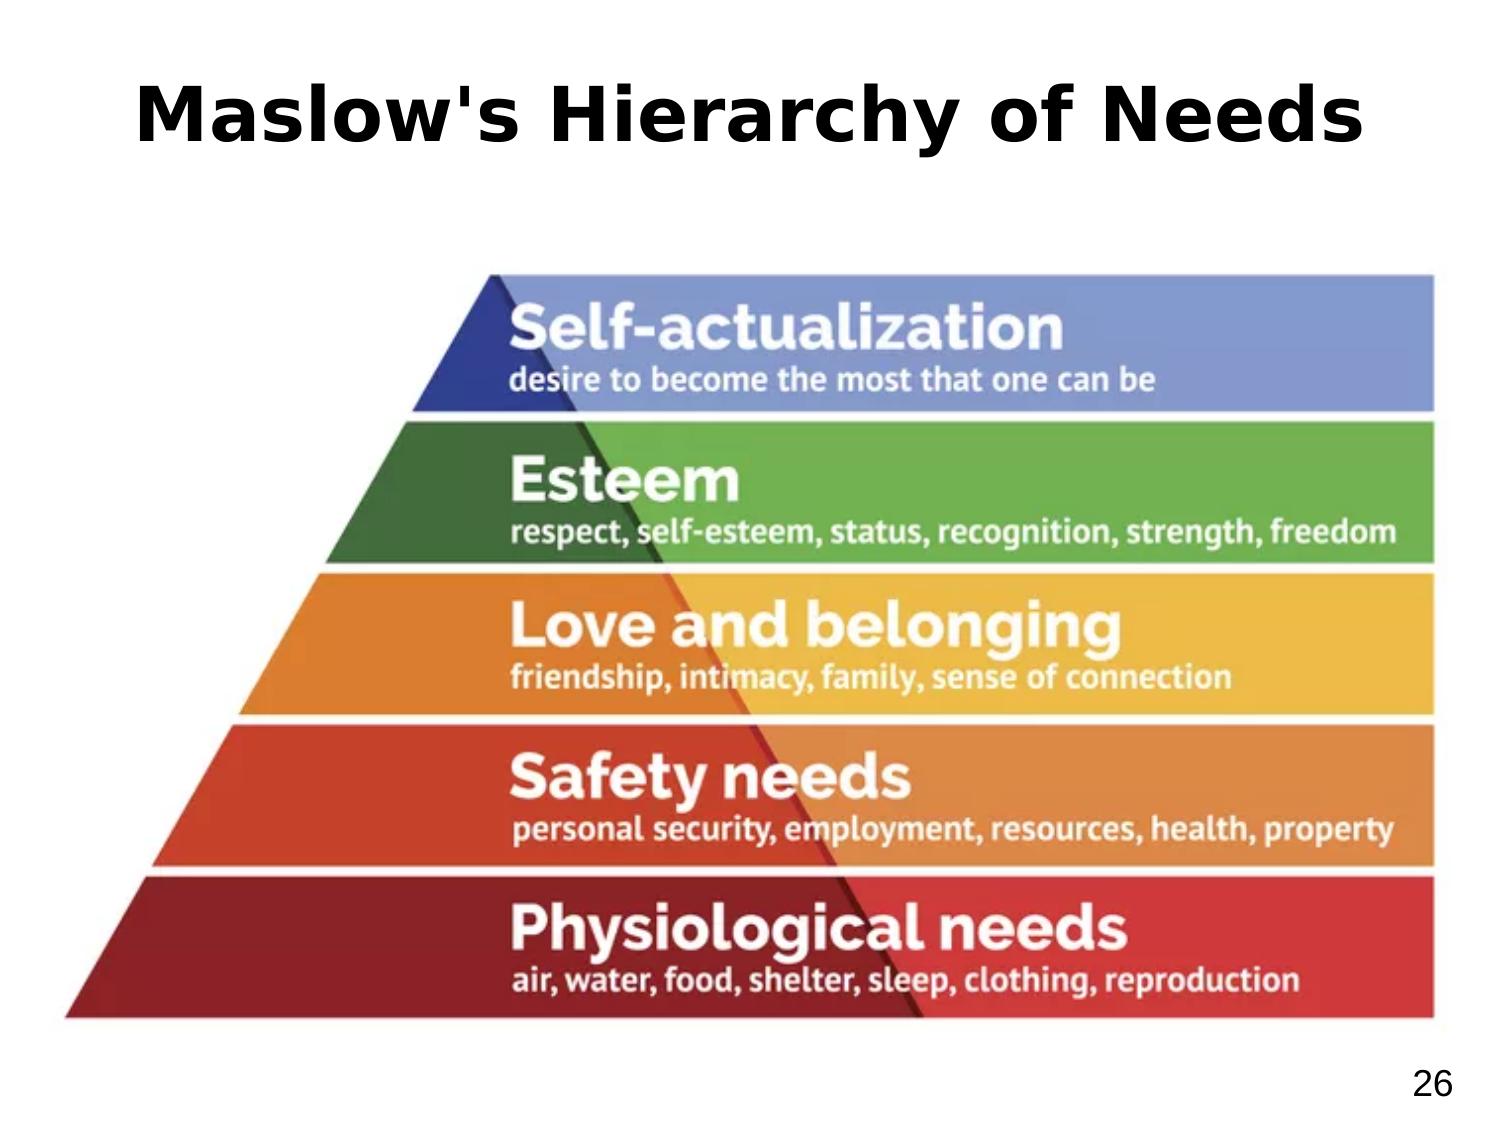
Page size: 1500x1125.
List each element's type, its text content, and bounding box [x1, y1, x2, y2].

picture [49, 265, 1451, 1034]
title Maslow's Hierarchy of Needs [75, 44, 1425, 177]
